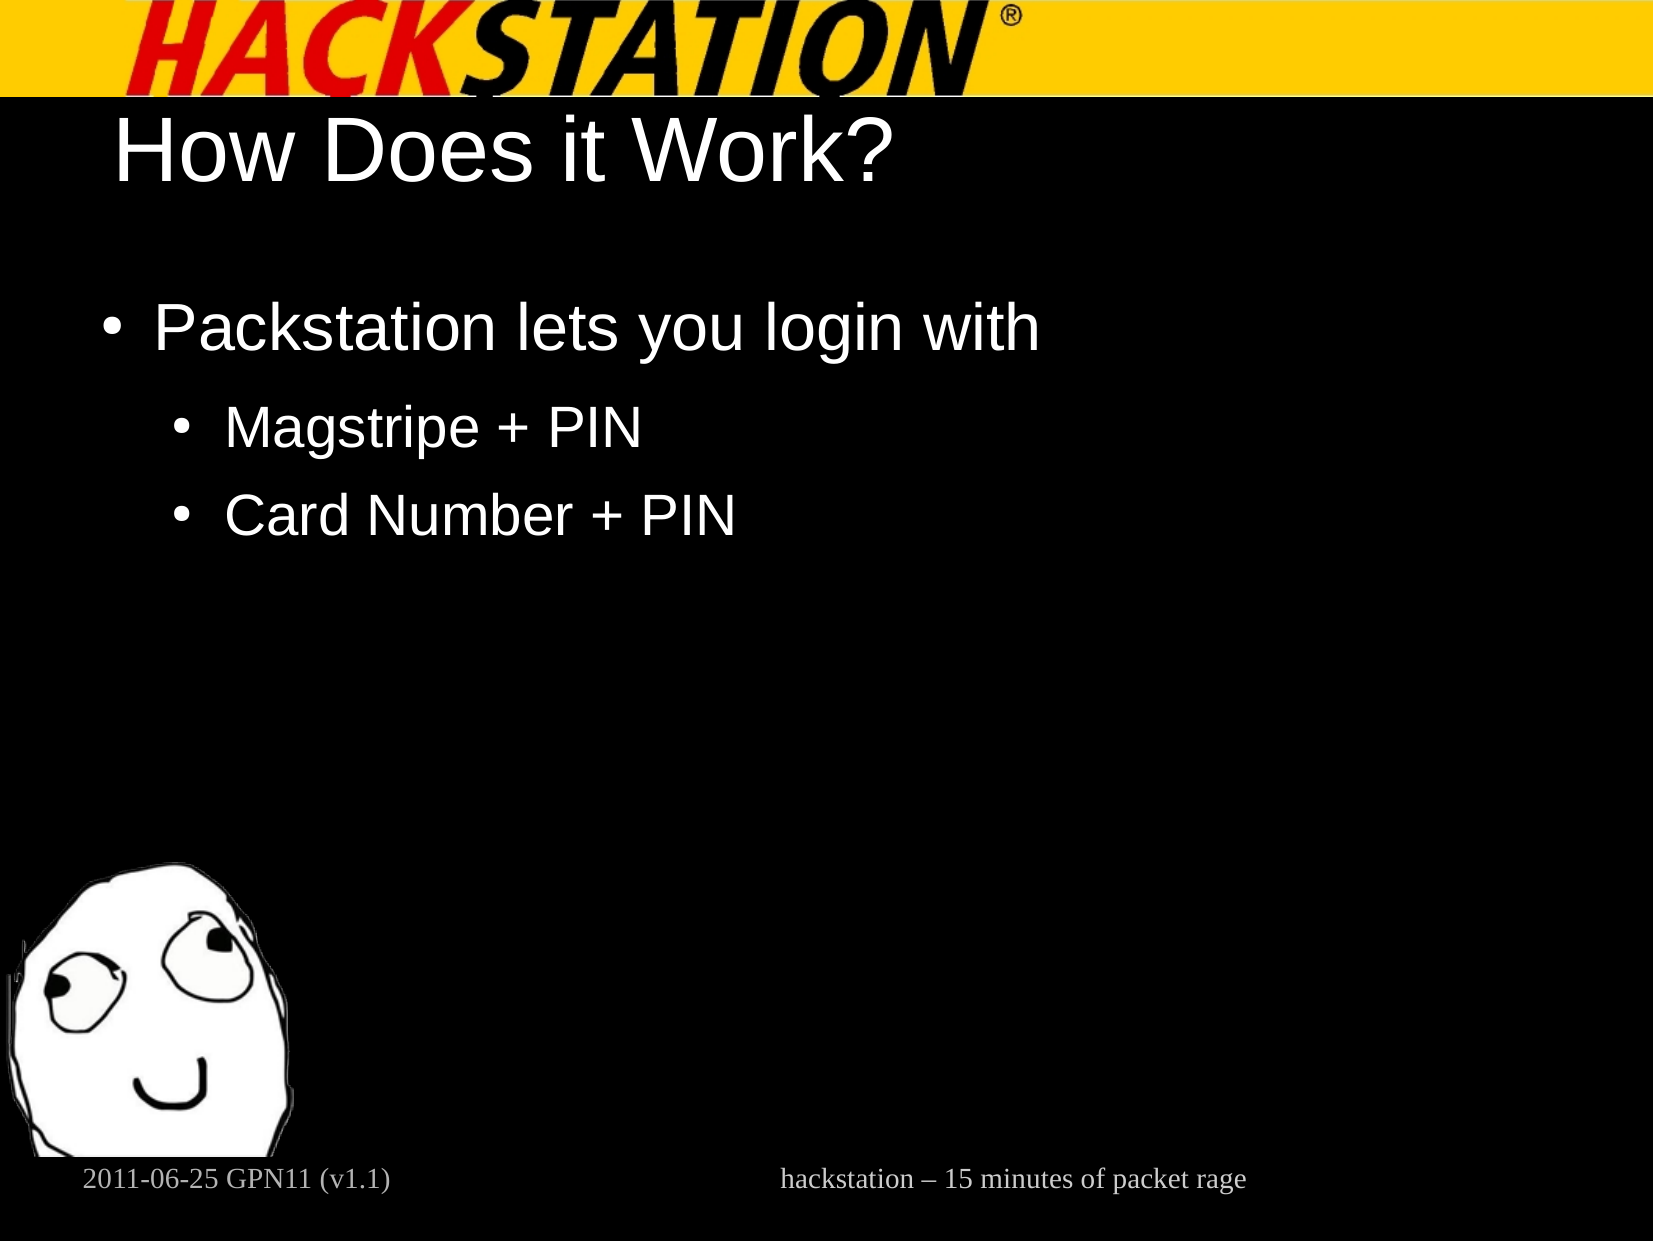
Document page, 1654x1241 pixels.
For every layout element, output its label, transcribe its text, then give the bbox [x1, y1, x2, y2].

picture [0, 0, 1653, 97]
title How Does it Work? [112, 75, 1571, 226]
picture [0, 862, 338, 1157]
list Packstation lets you login with Magstripe + PIN Card Number + PIN [82, 290, 1571, 1109]
